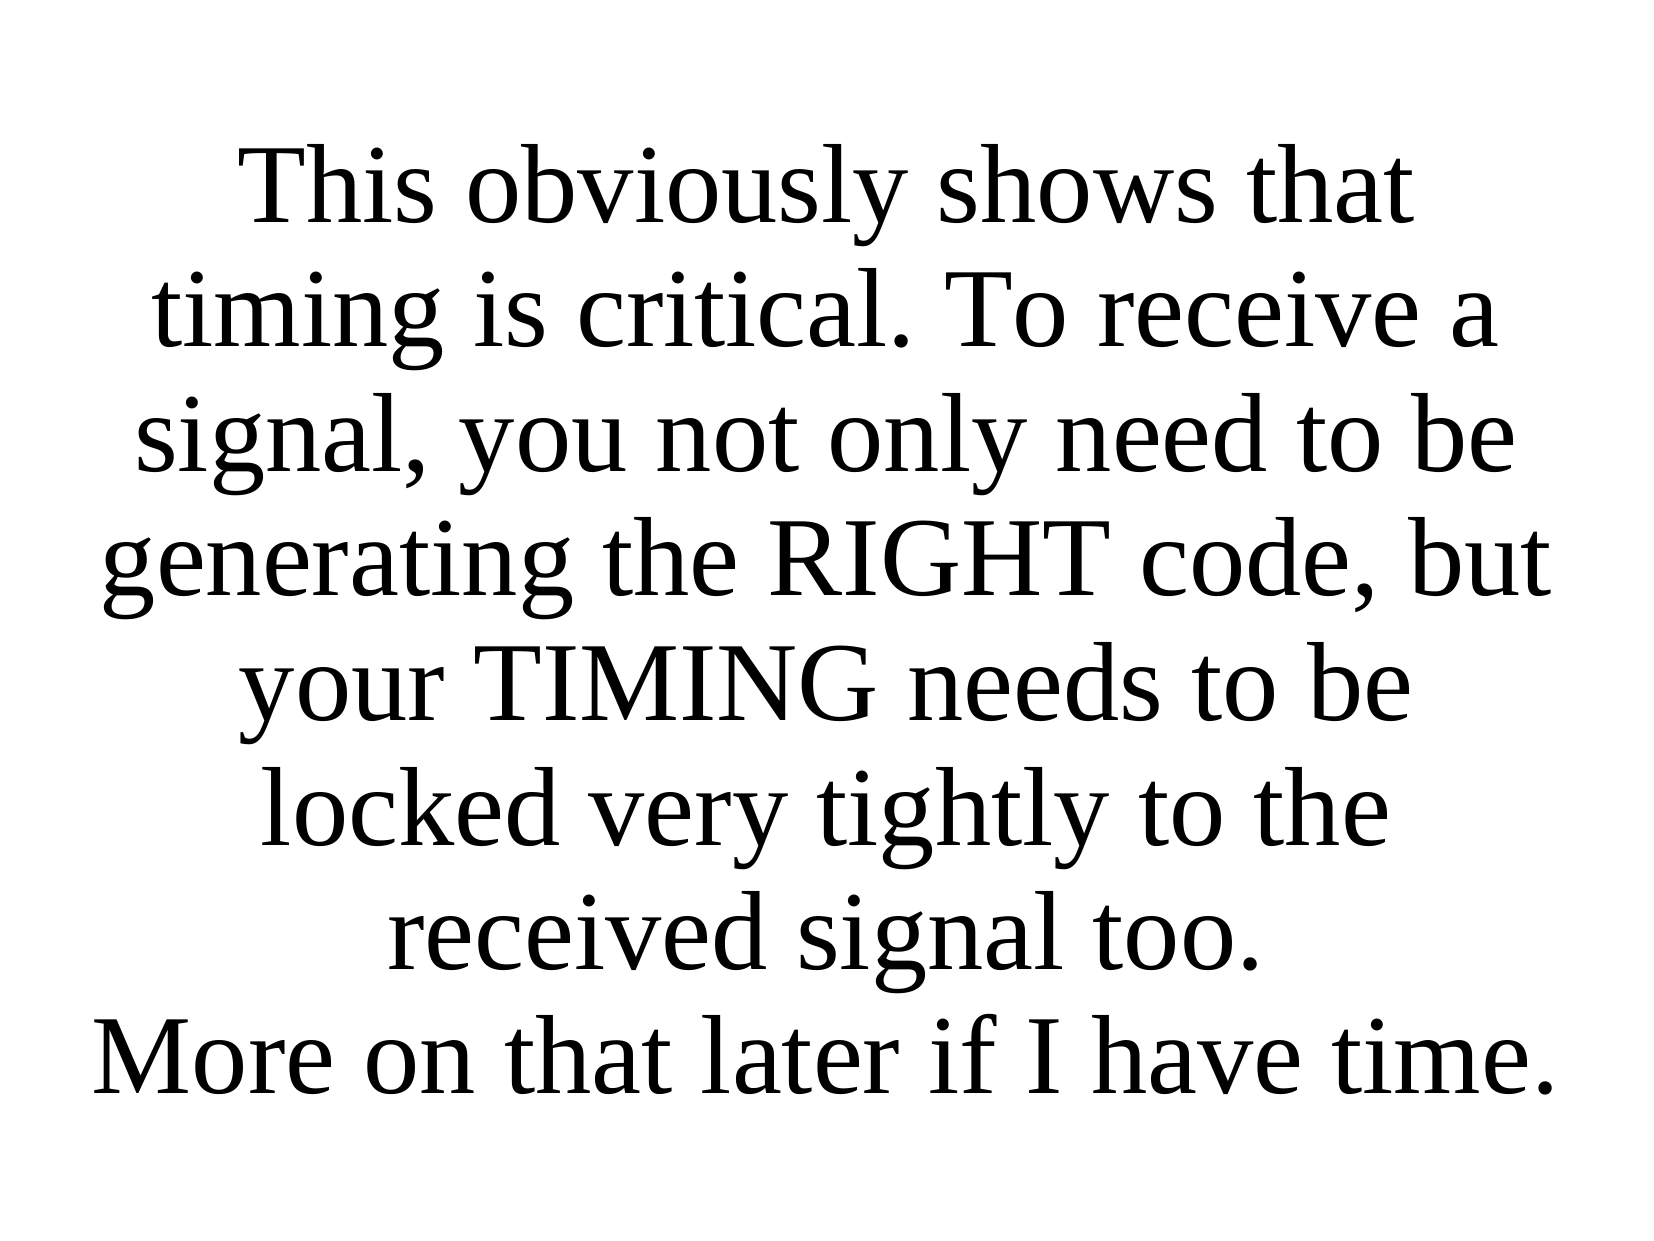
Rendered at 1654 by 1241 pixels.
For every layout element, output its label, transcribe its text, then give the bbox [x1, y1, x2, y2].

subtitle This obviously shows that timing is critical. To receive a signal, you not only need to be generating the RIGHT code, but your TIMING needs to be locked very tightly to the received signal too. More on that later if I have time. [82, 88, 1571, 1152]
